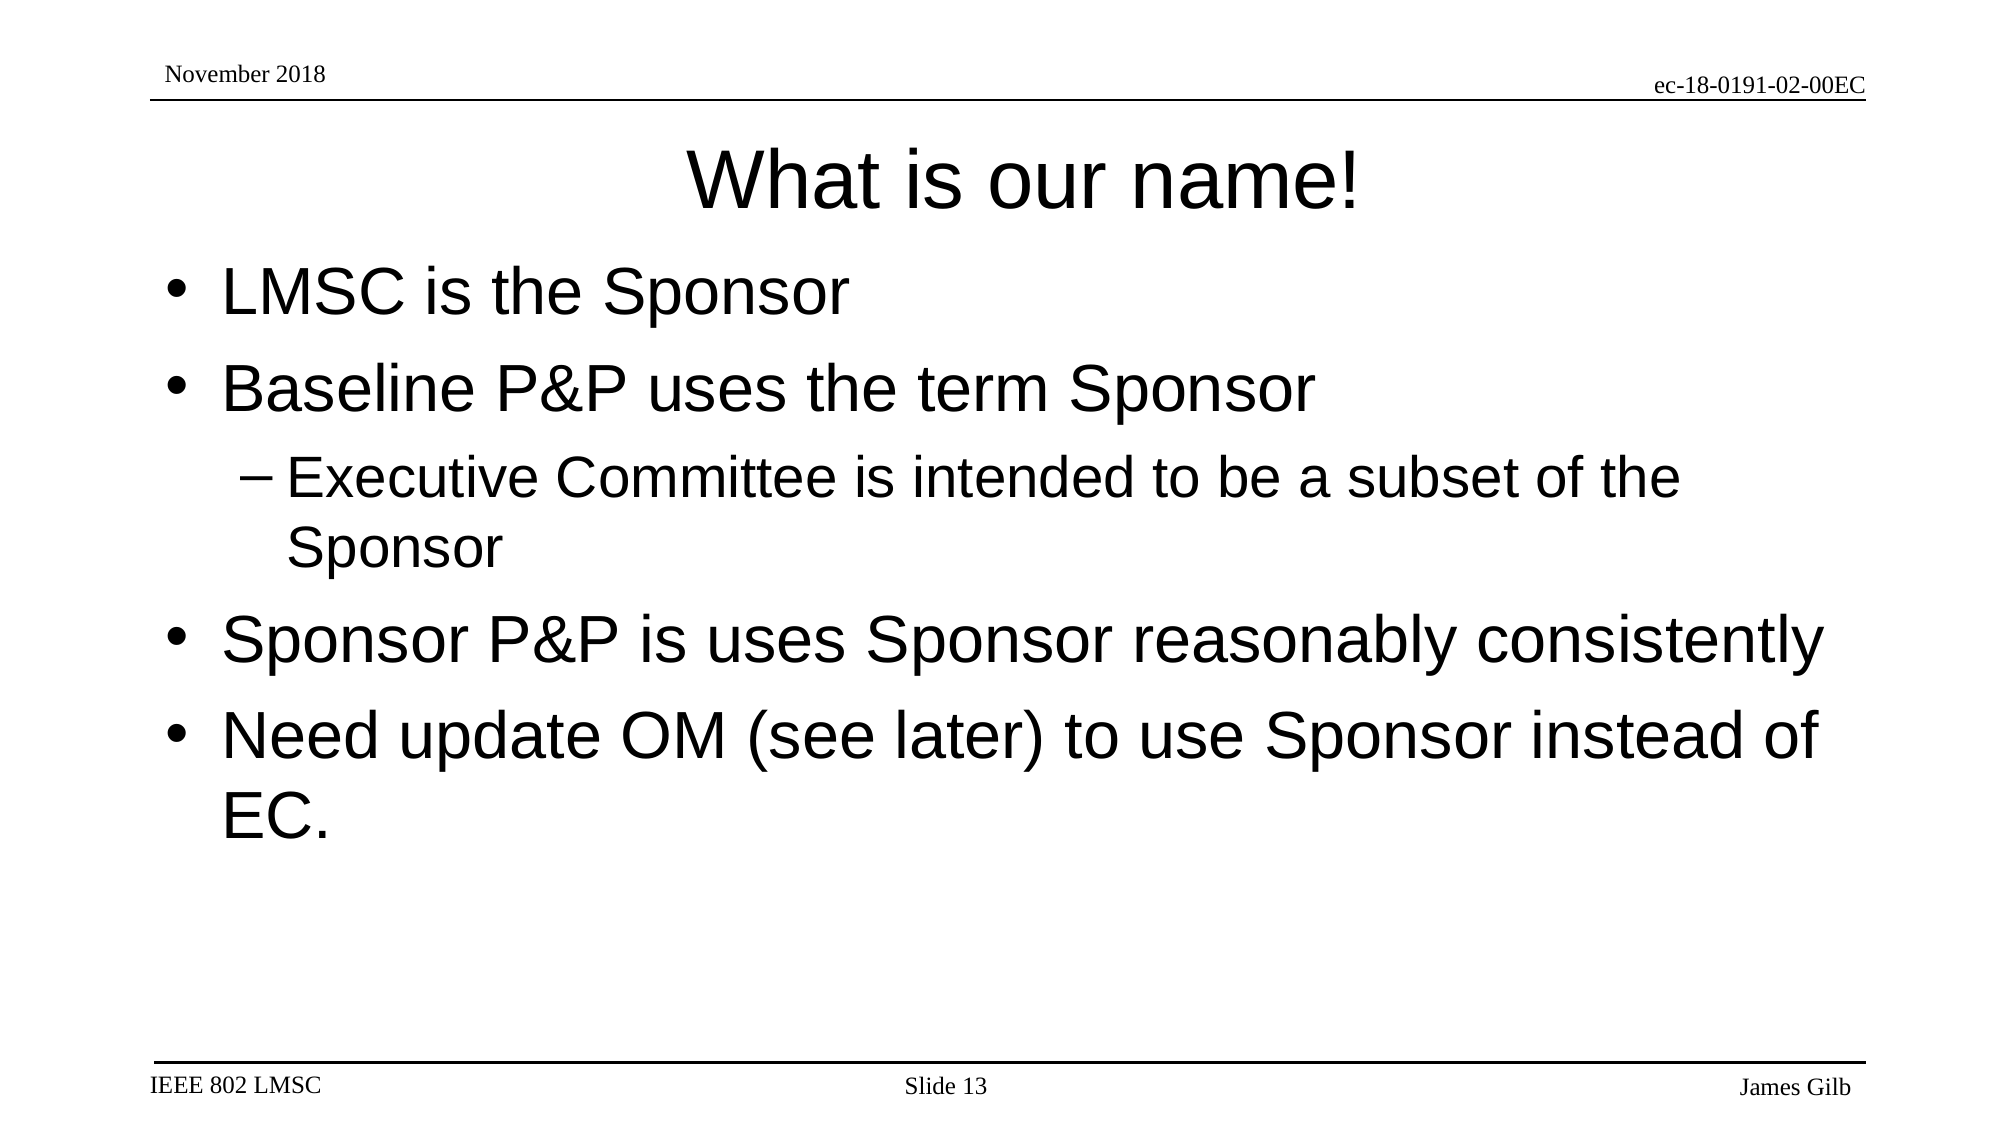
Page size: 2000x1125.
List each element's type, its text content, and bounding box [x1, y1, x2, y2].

title What is our name! [149, 112, 1900, 238]
list LMSC is the Sponsor Baseline P&P uses the term Sponsor Executive Committee is intended to be a subset of the Sponsor Sponsor P&P is uses Sponsor reasonably consistently Need update OM (see later) to use Sponsor instead of EC. [150, 239, 1900, 1051]
